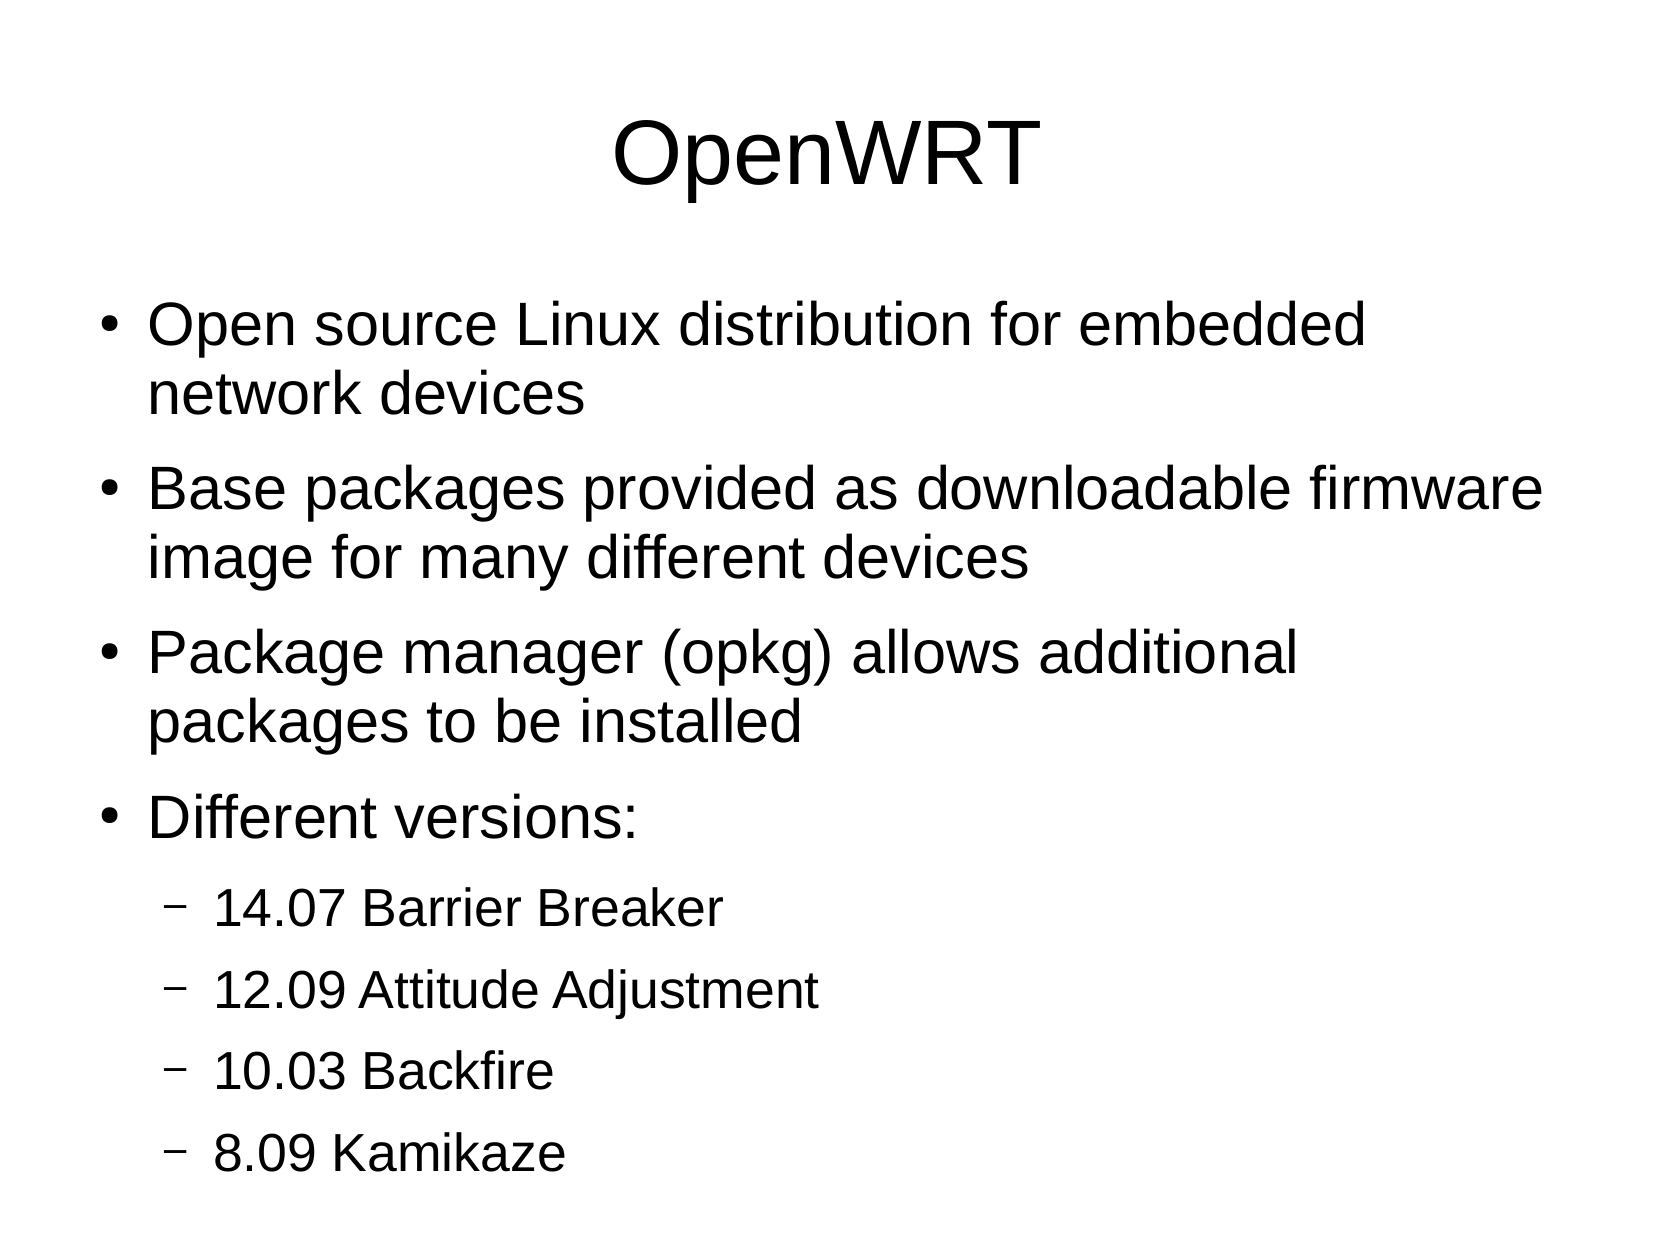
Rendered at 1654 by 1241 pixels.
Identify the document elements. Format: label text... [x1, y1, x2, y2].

title OpenWRT [82, 49, 1571, 257]
list Open source Linux distribution for embedded network devices Base packages provided as downloadable firmware image for many different devices Package manager (opkg) allows additional packages to be installed Different versions: 14.07 Barrier Breaker 12.09 Attitude Adjustment 10.03 Backfire 8.09 Kamikaze [82, 290, 1571, 1193]
